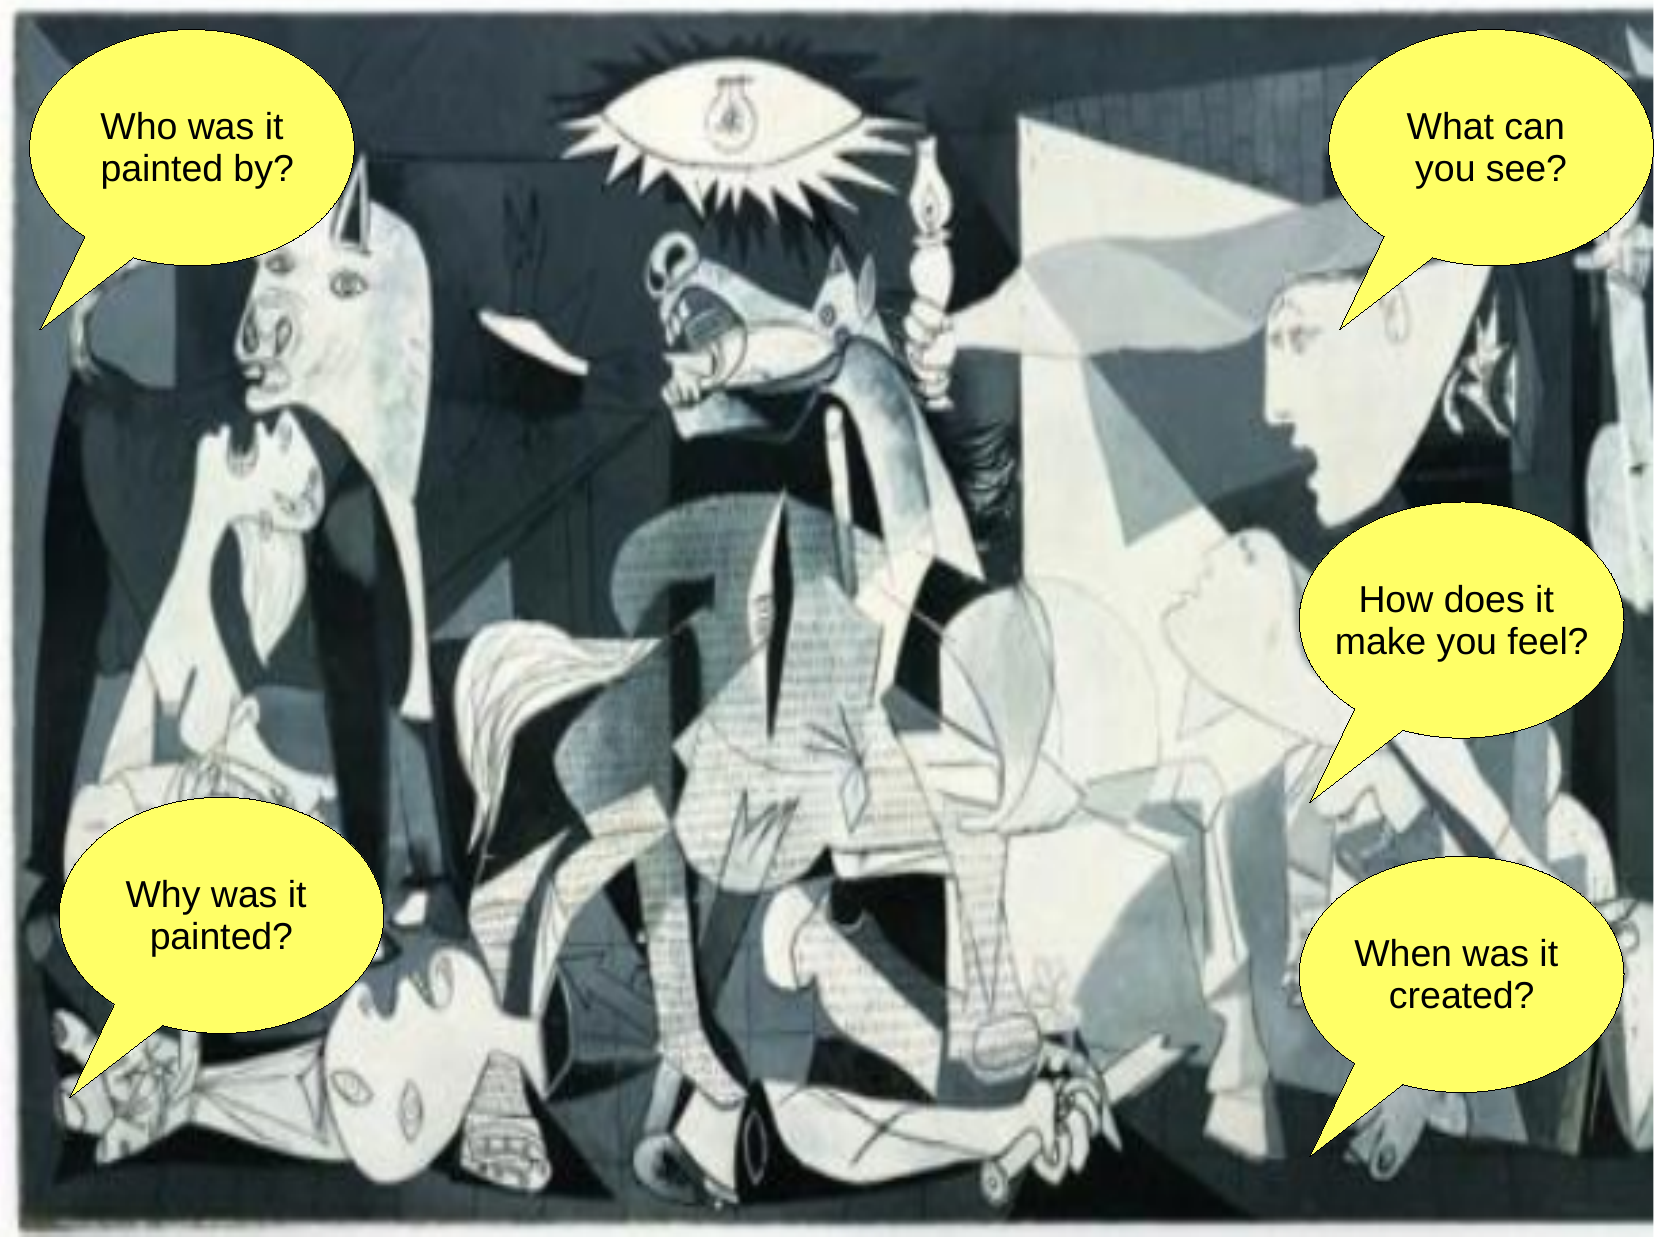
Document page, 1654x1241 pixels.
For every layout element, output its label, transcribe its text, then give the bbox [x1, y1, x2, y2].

picture [0, 0, 1654, 1237]
text_box Who was it painted by? [29, 29, 355, 330]
text_box When was it created? [1299, 856, 1625, 1157]
text_box How does it make you feel? [1299, 501, 1625, 803]
text_box What can you see? [1328, 29, 1654, 330]
text_box Why was it painted? [59, 797, 384, 1098]
